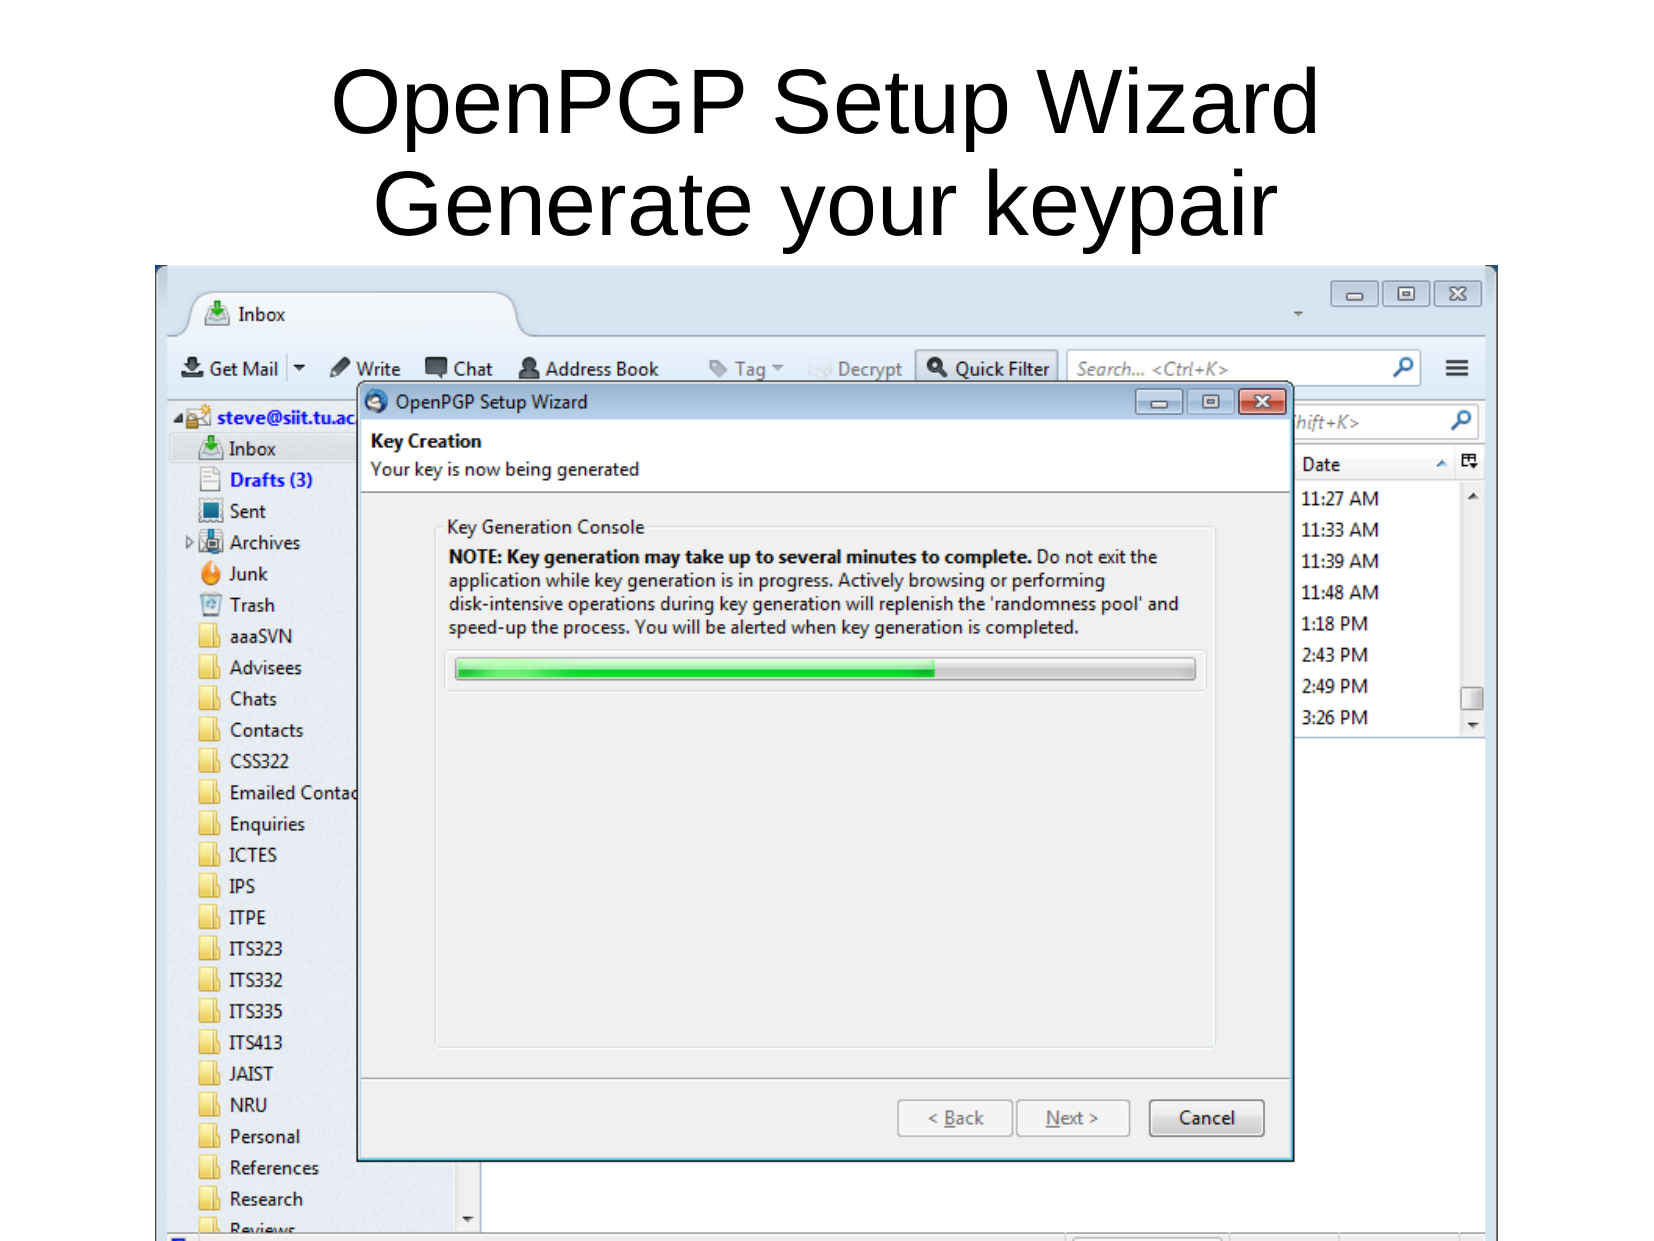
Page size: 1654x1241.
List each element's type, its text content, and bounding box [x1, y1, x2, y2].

picture [155, 265, 1498, 1241]
title OpenPGP Setup Wizard Generate your keypair [82, 49, 1571, 257]
